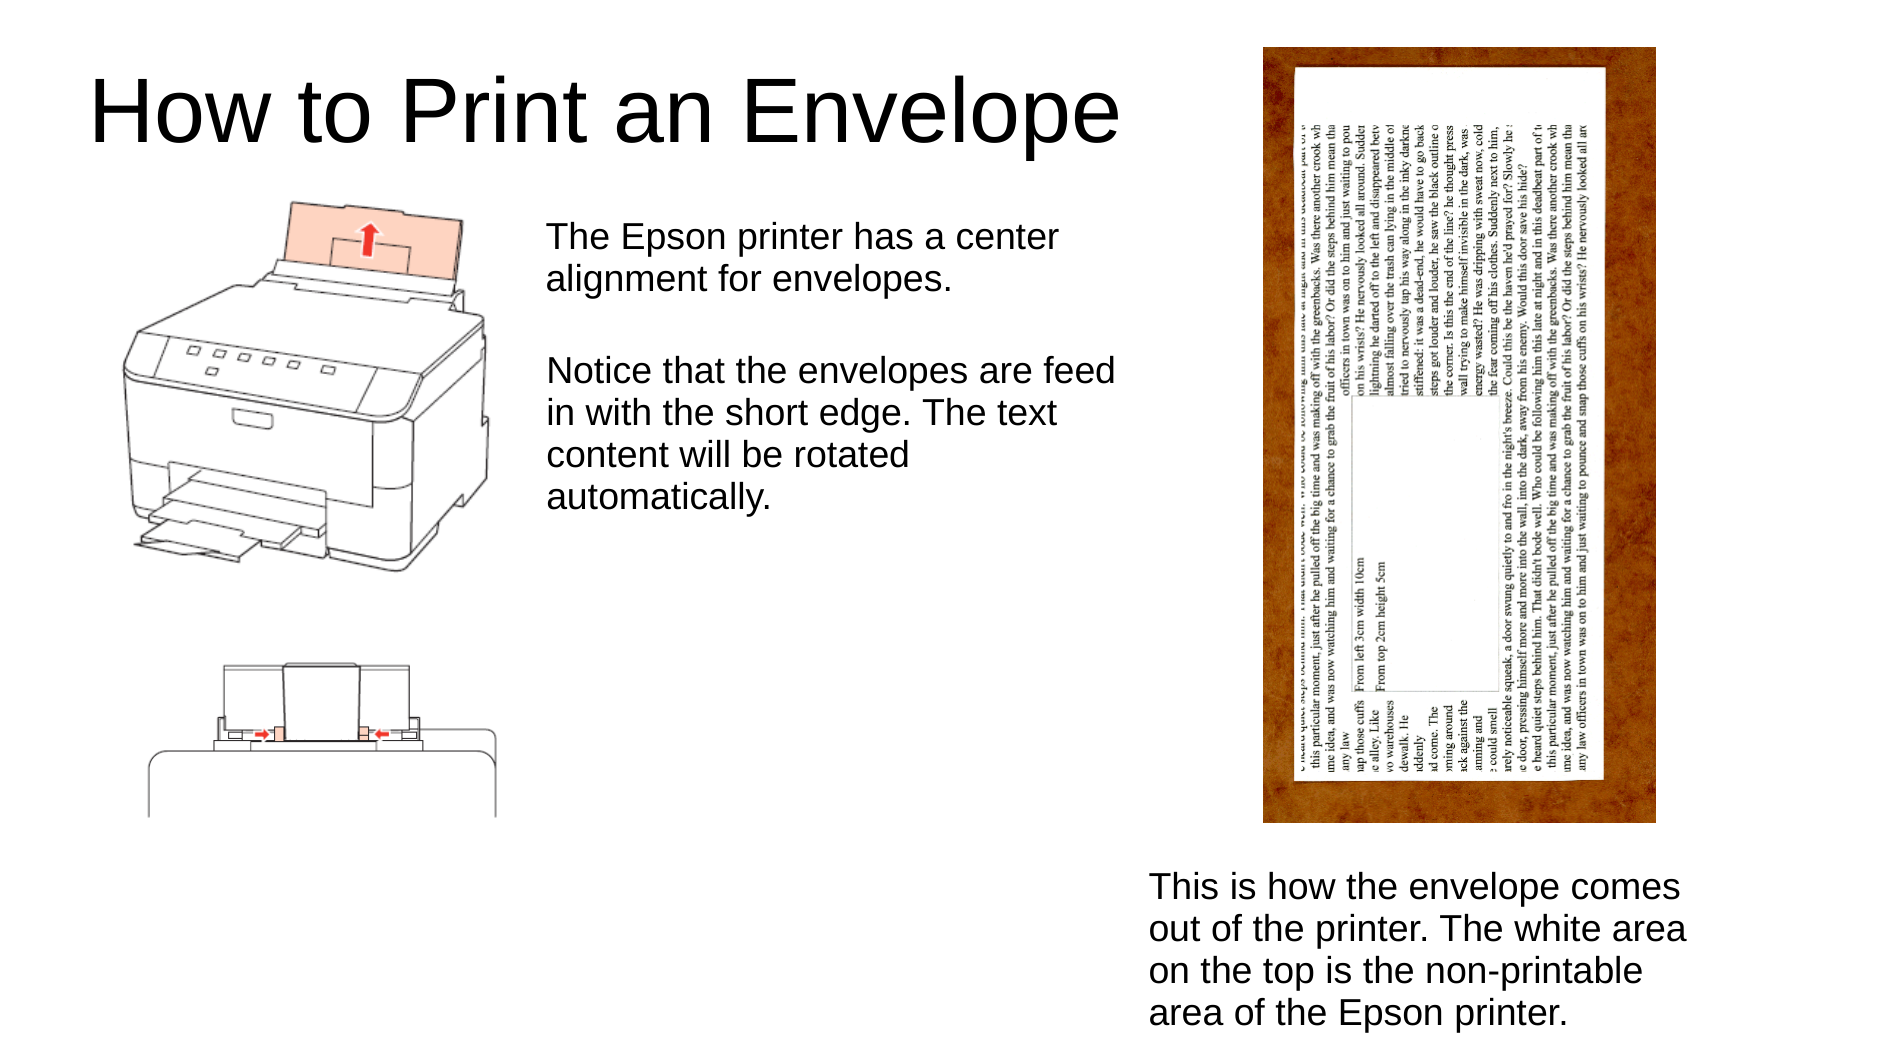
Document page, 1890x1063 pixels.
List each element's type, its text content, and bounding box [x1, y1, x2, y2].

picture [106, 188, 530, 579]
title How to Print an Envelope [59, 29, 1831, 266]
picture [1263, 47, 1656, 823]
picture [108, 651, 532, 827]
text_box This is how the envelope comes out of the printer. The white area on the top is the non-printable area of the Epson printer. [1133, 857, 1739, 1041]
text_box Notice that the envelopes are feed in with the short edge. The text content will be rotated automatically. [531, 342, 1134, 526]
text_box The Epson printer has a center alignment for envelopes. [530, 208, 1134, 308]
